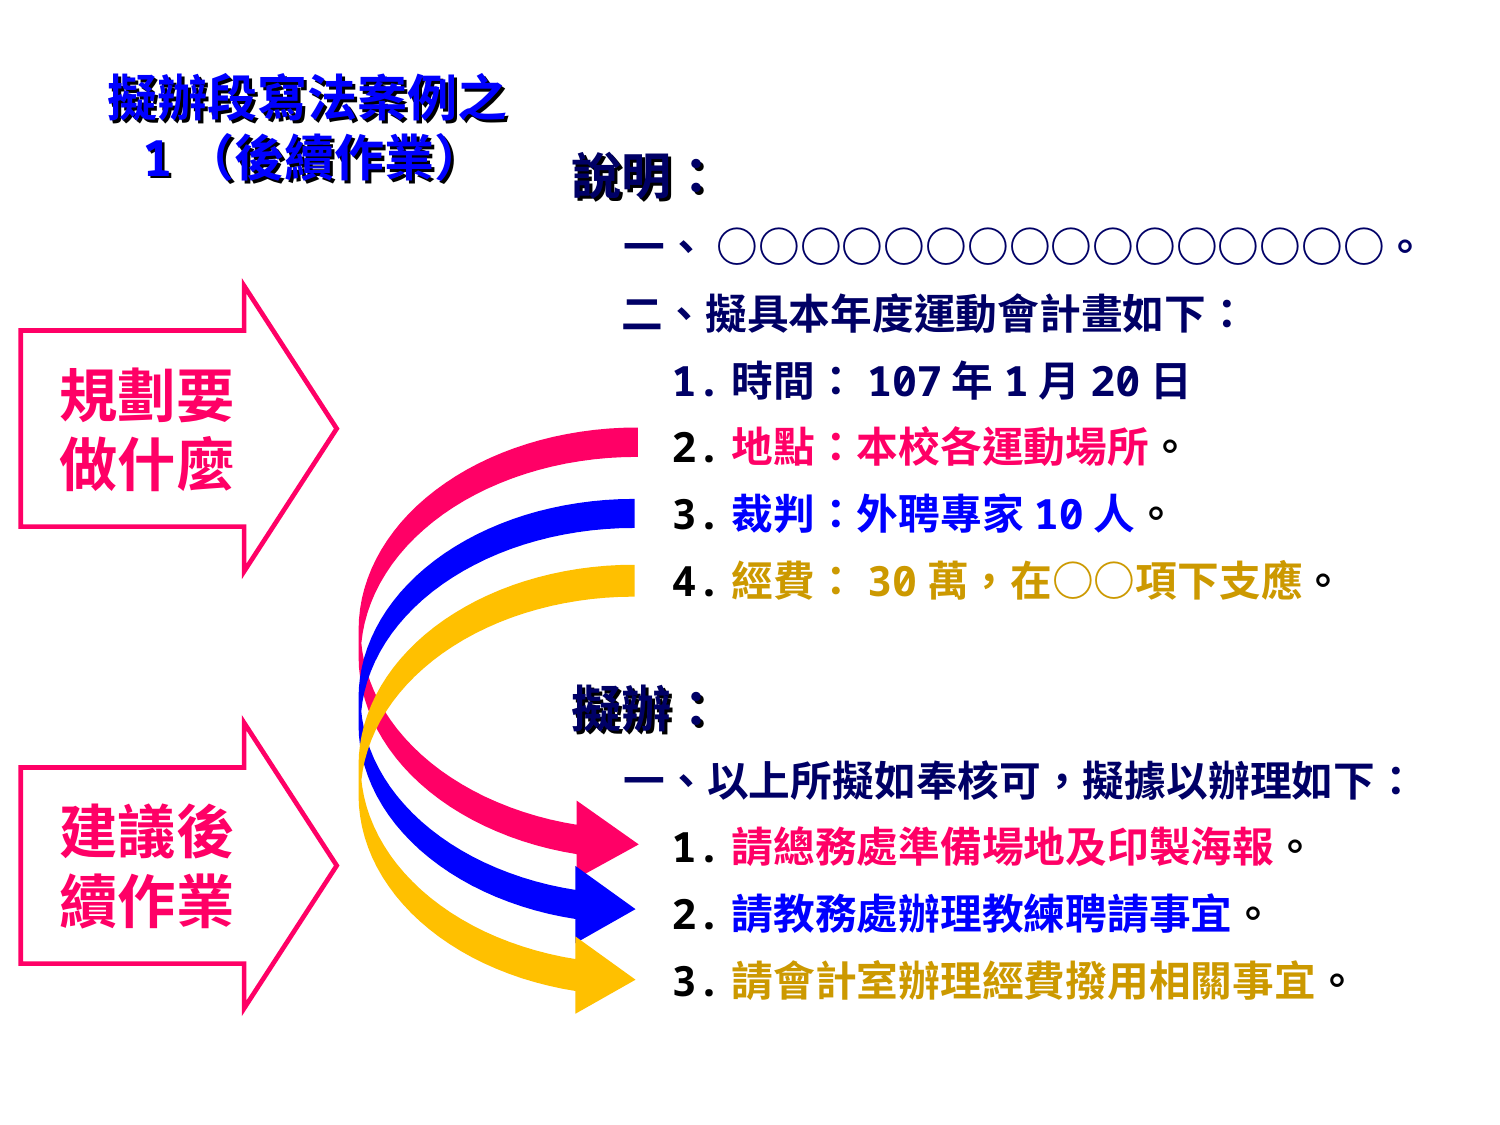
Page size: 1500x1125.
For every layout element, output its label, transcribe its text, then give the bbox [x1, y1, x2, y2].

text_box [359, 428, 637, 1012]
text_box 說明： 一、 ○○○○○○○○○○○○○○○○。 二、擬具本年度運動會計畫如下： 1.時間：107年1月20日 2.地點：本校各運動場所。 3.裁判：外聘專家10人。 4.經費：30萬，在○○項下支應。 擬辦： 一、以上所擬如奉核可，擬據以辦理如下： 1.請總務處準備場地及印製海報。 2.請教務處辦理教練聘請事宜。 3.請會計室辦理經費撥用相關事宜。 [557, 126, 1462, 1075]
text_box 建議後續作業 [20, 722, 337, 1009]
text_box 規劃要 做什麼 [20, 285, 337, 572]
text_box 擬辦段寫法案例之1（後續作業） [70, 48, 557, 204]
